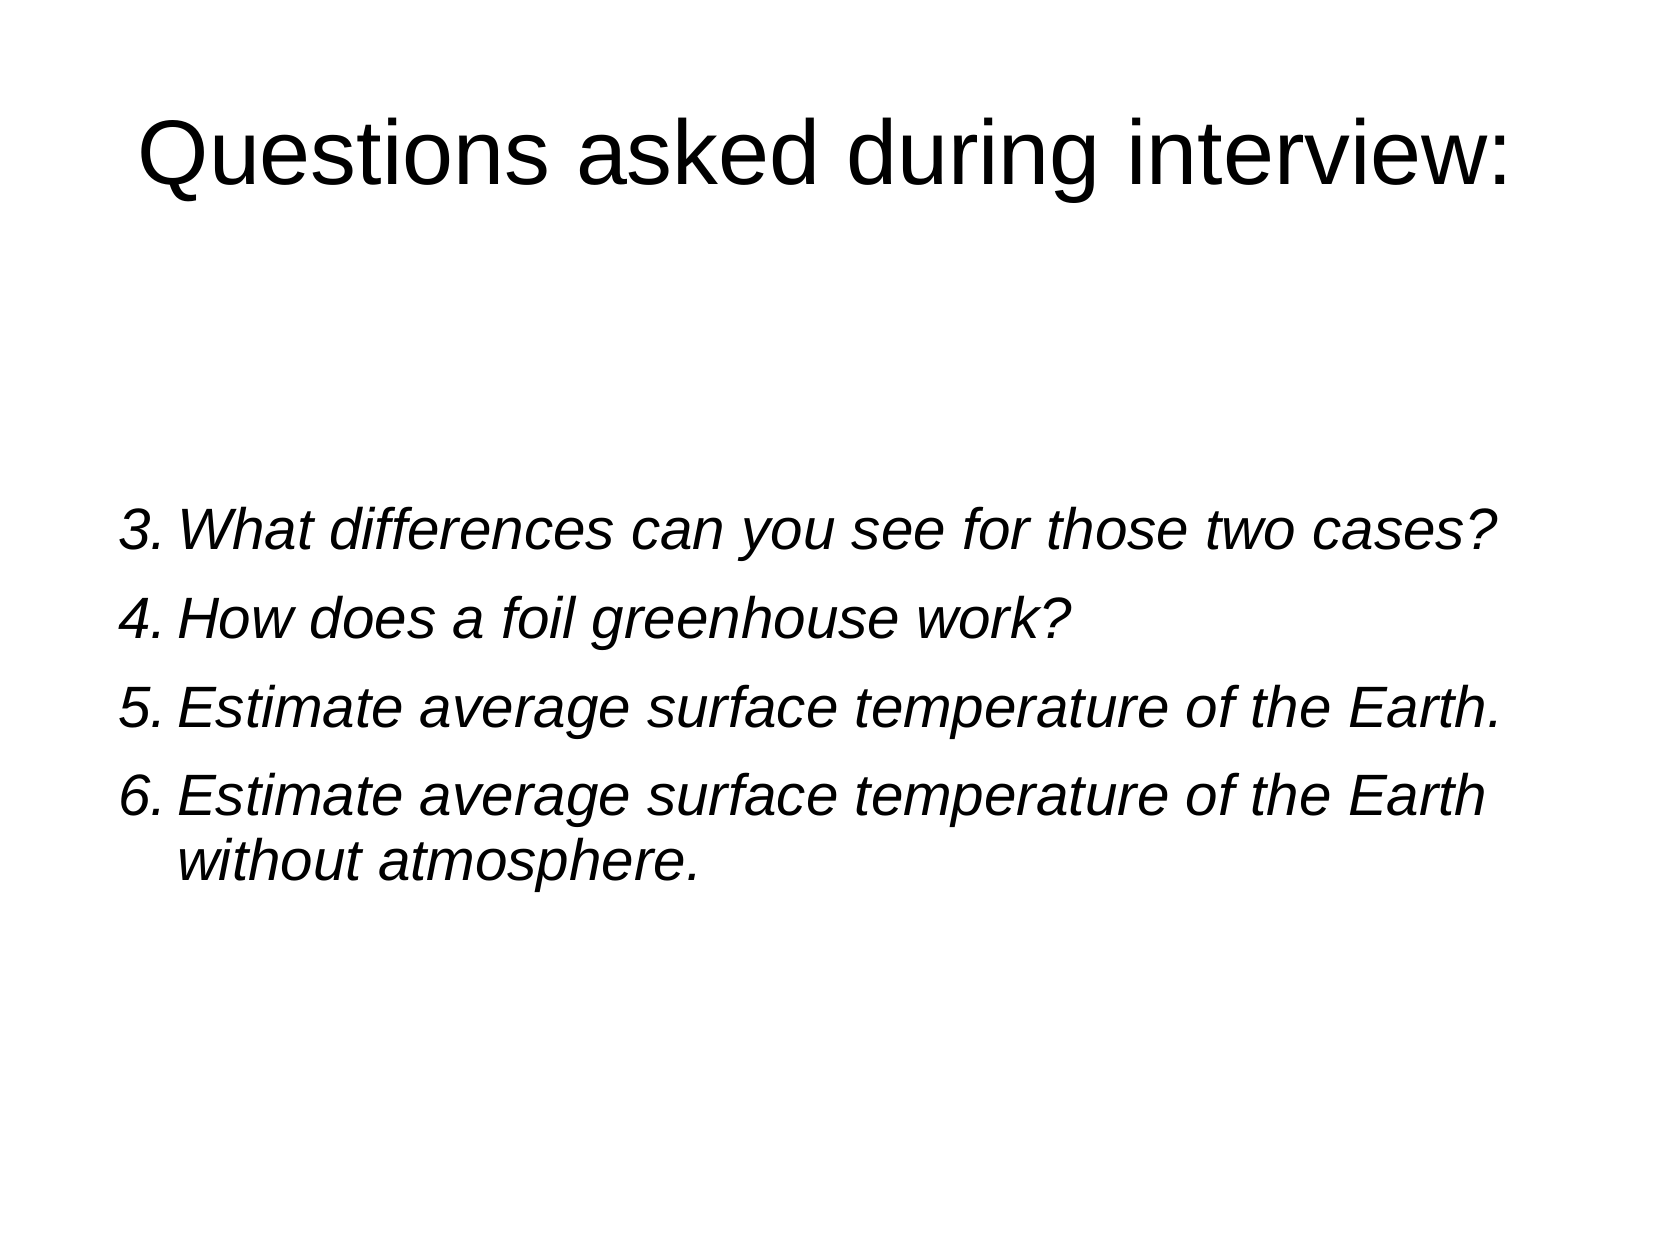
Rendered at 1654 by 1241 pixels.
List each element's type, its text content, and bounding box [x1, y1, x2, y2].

subtitle What differences can you see for those two cases? How does a foil greenhouse work? Estimate average surface temperature of the Earth. Estimate average surface temperature of the Earth without atmosphere. [118, 236, 1654, 1241]
title Questions asked during interview: [82, 49, 1571, 257]
